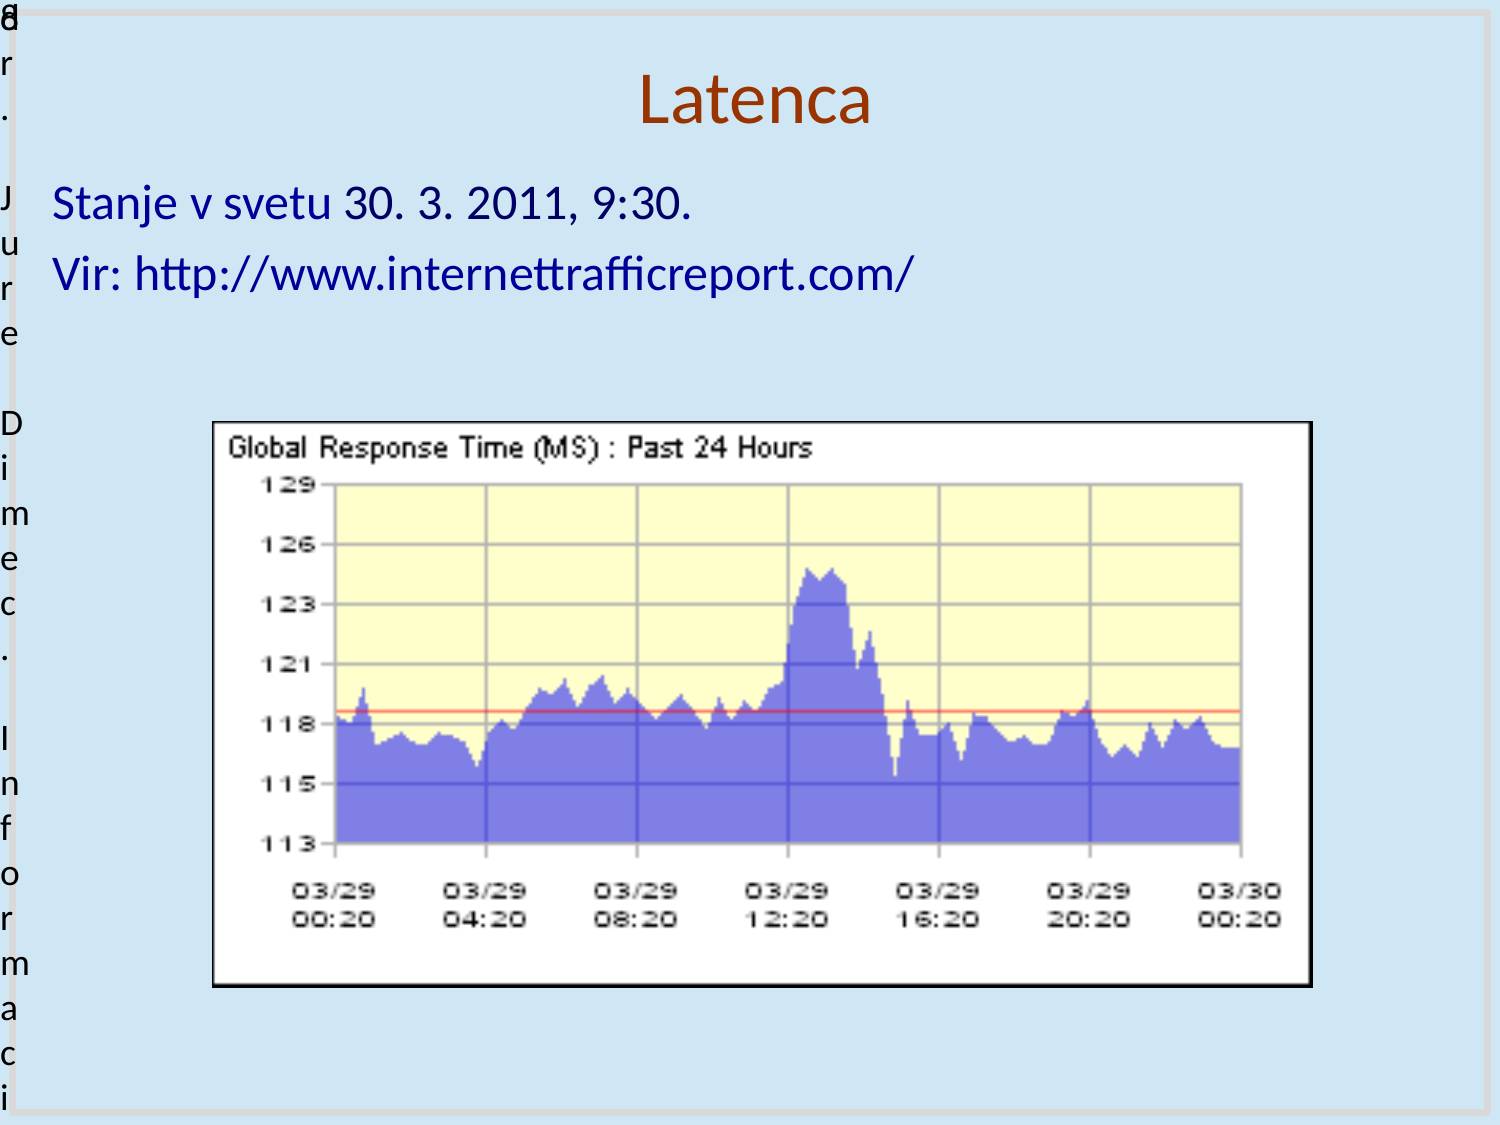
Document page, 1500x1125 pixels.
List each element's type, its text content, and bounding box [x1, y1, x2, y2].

picture [212, 421, 1313, 988]
list Stanje v svetu 30. 3. 2011, 9:30. Vir: http://www.internettrafficreport.com/ [37, 162, 1475, 1050]
title Latenca [37, 37, 1475, 150]
